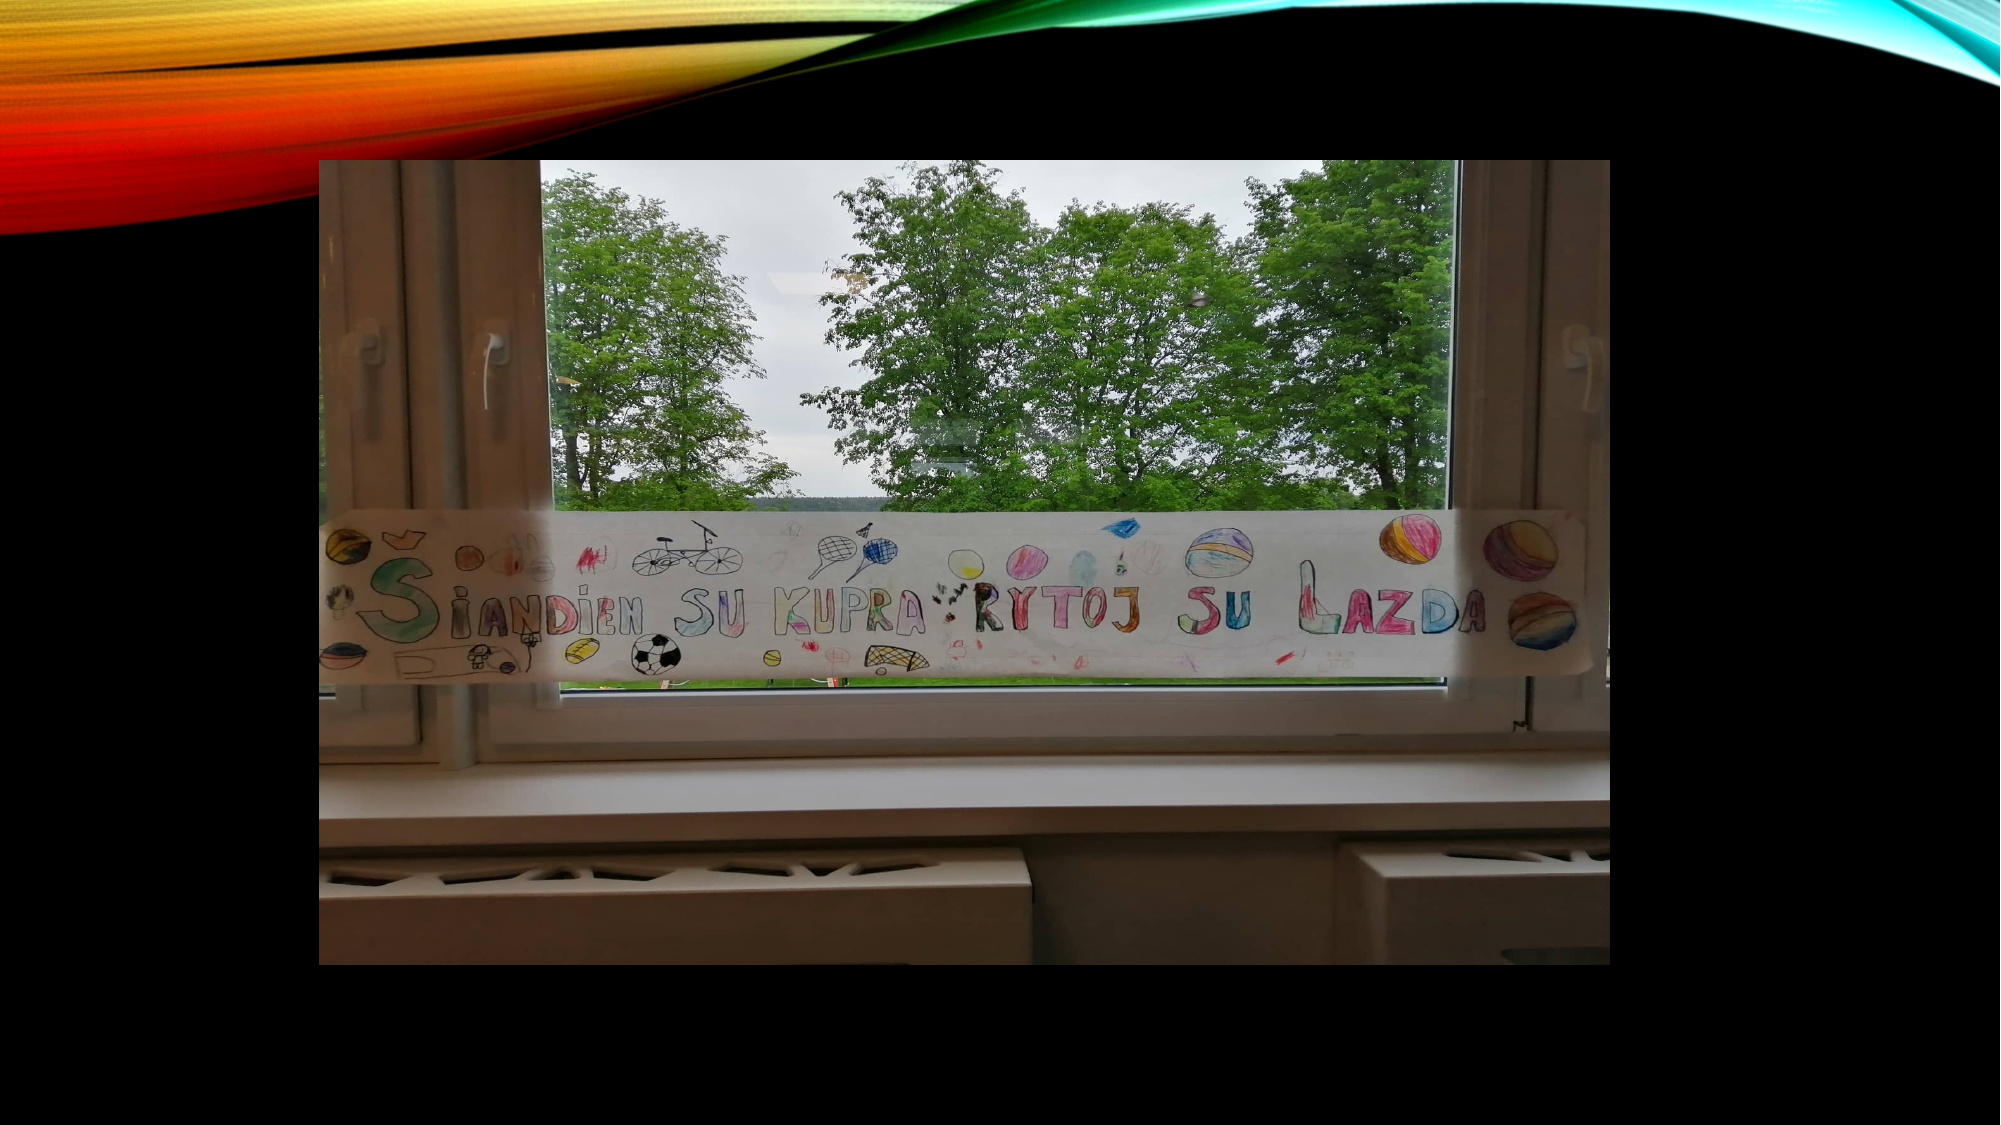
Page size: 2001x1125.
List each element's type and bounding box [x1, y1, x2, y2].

picture [319, 160, 1610, 965]
